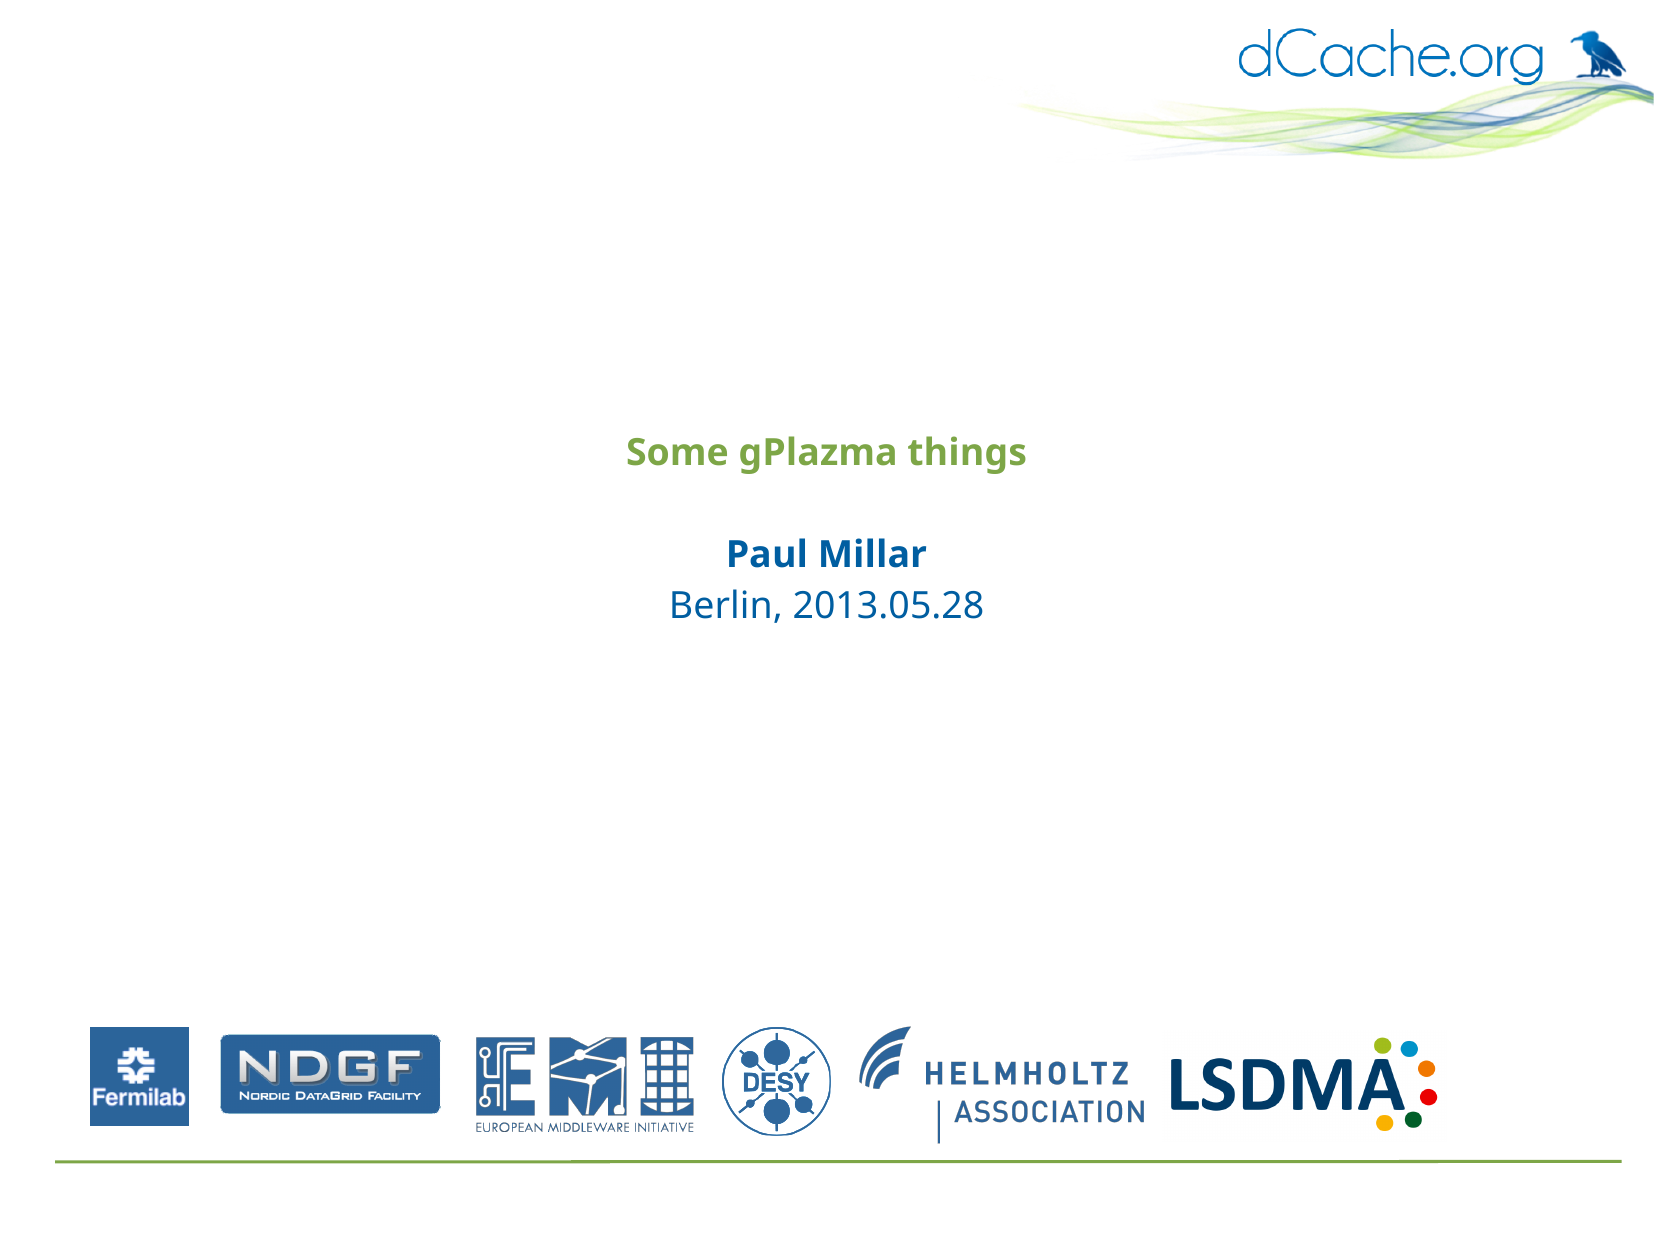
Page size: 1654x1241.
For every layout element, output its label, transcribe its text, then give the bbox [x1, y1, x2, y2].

picture [845, 1015, 1158, 1155]
picture [956, 16, 1654, 169]
picture [90, 1027, 189, 1126]
picture [1162, 1030, 1447, 1142]
text_box Some gPlazma things Paul Millar Berlin, 2013.05.28 [0, 417, 1654, 638]
picture [722, 1027, 831, 1136]
picture [204, 1011, 706, 1143]
